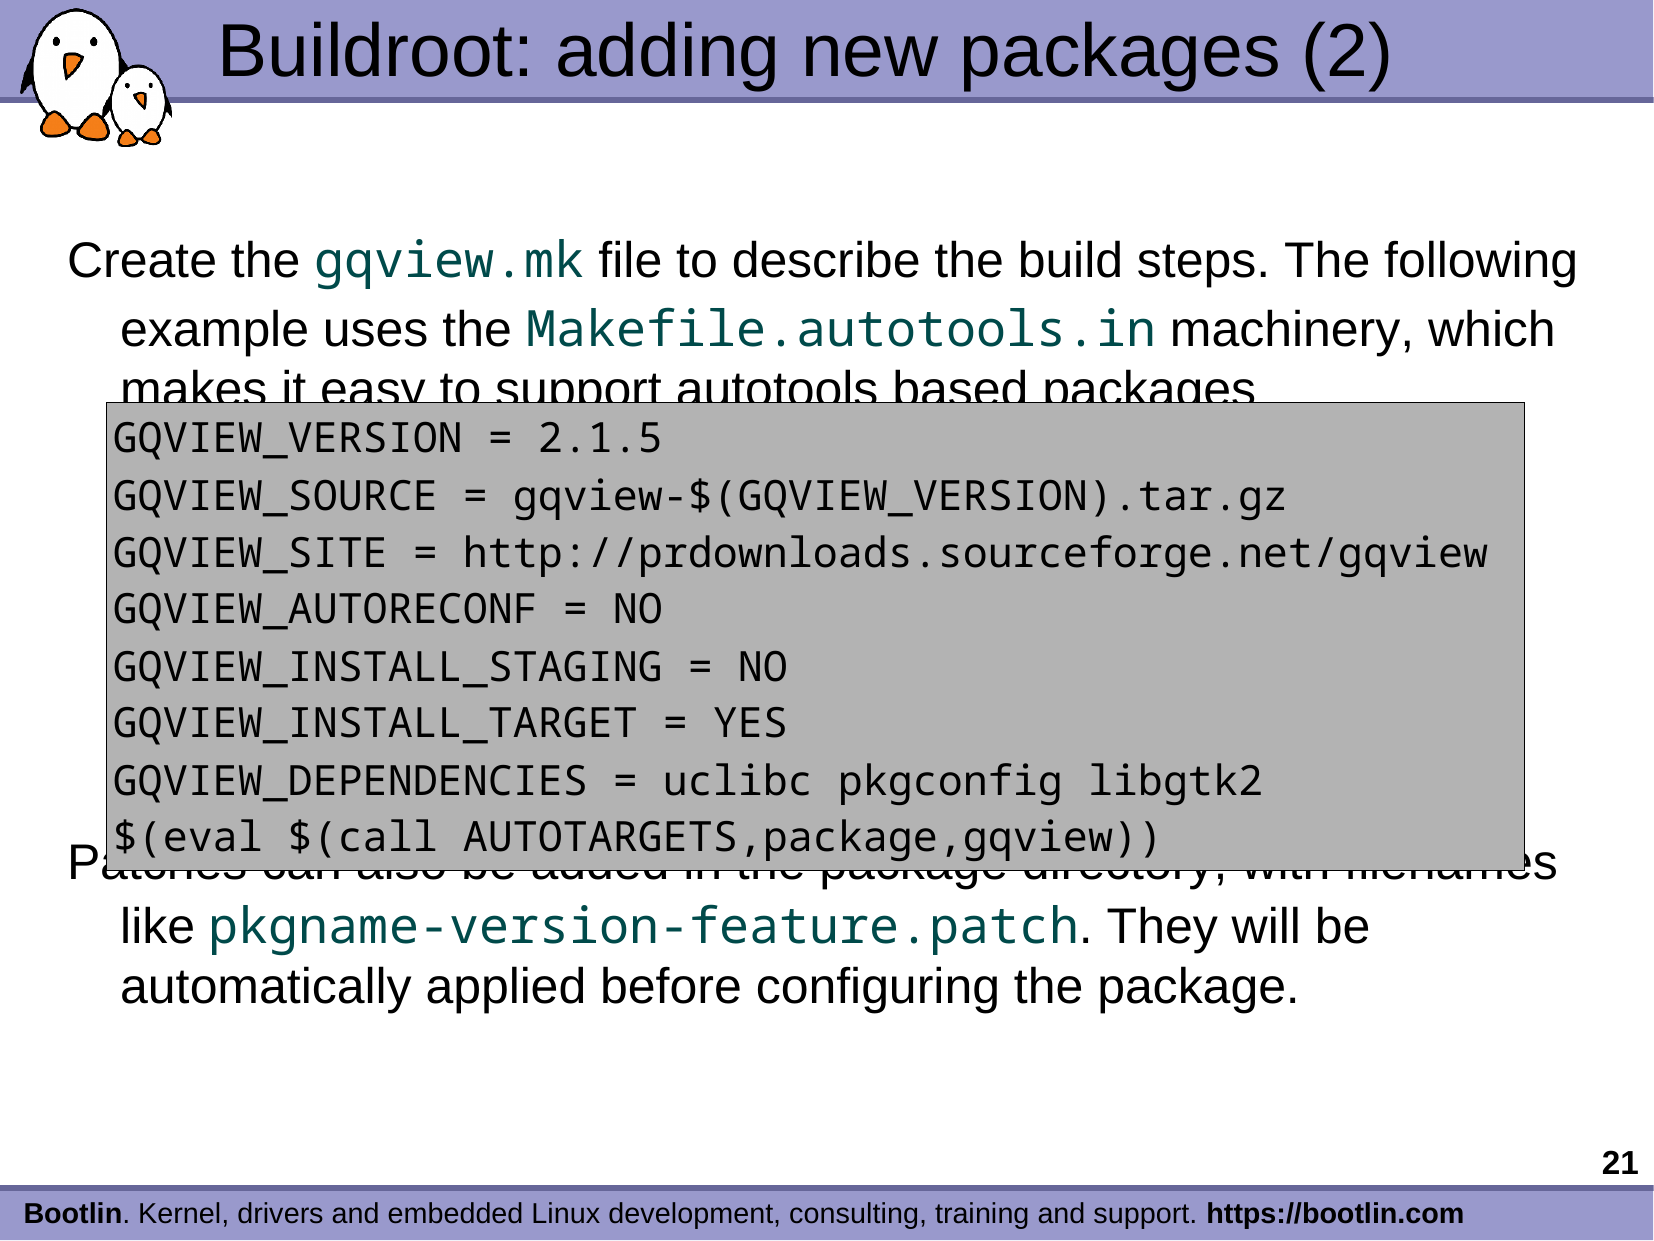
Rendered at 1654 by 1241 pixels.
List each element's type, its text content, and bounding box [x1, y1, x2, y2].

title Buildroot: adding new packages (2) [60, 0, 1551, 101]
text_box GQVIEW_VERSION = 2.1.5 GQVIEW_SOURCE = gqview-$(GQVIEW_VERSION).tar.gz GQVIEW_SITE = http://prdownloads.sourceforge.net/gqview GQVIEW_AUTORECONF = NO GQVIEW_INSTALL_STAGING = NO GQVIEW_INSTALL_TARGET = YES GQVIEW_DEPENDENCIES = uclibc pkgconfig libgtk2 $(eval $(call AUTOTARGETS,package,gqview)) [106, 402, 1525, 803]
list Create the gqview.mk file to describe the build steps. The following example uses the Makefile.autotools.in machinery, which makes it easy to support autotools based packages Patches can also be added in the package directory, with filenames like pkgname-version-feature.patch. They will be automatically applied before configuring the package. [49, 224, 1616, 1123]
picture [20, 8, 172, 147]
